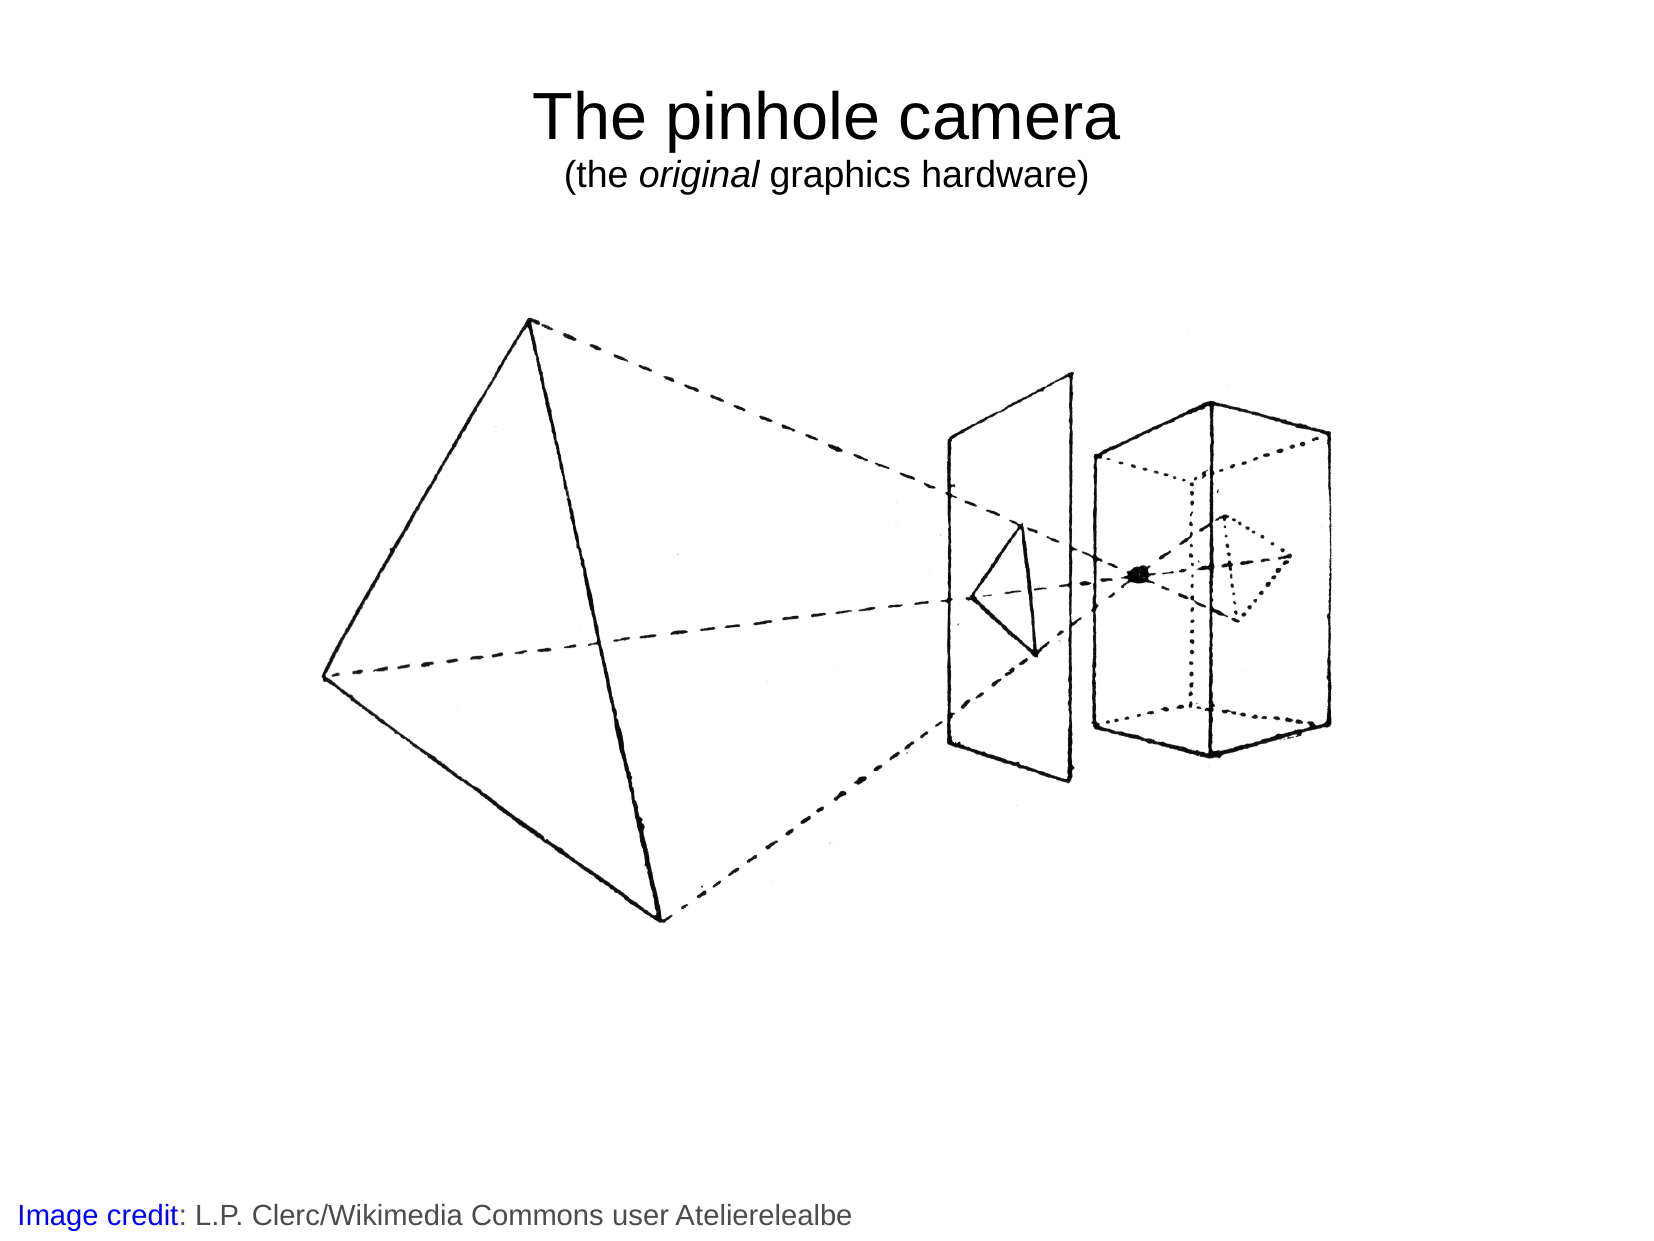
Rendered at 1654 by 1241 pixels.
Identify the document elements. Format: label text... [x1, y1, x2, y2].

text_box Image credit: L.P. Clerc/Wikimedia Commons user Atelierelealbe [2, 1191, 1163, 1240]
picture [314, 309, 1342, 926]
subtitle The pinhole camera (the original graphics hardware) [82, 49, 1571, 226]
